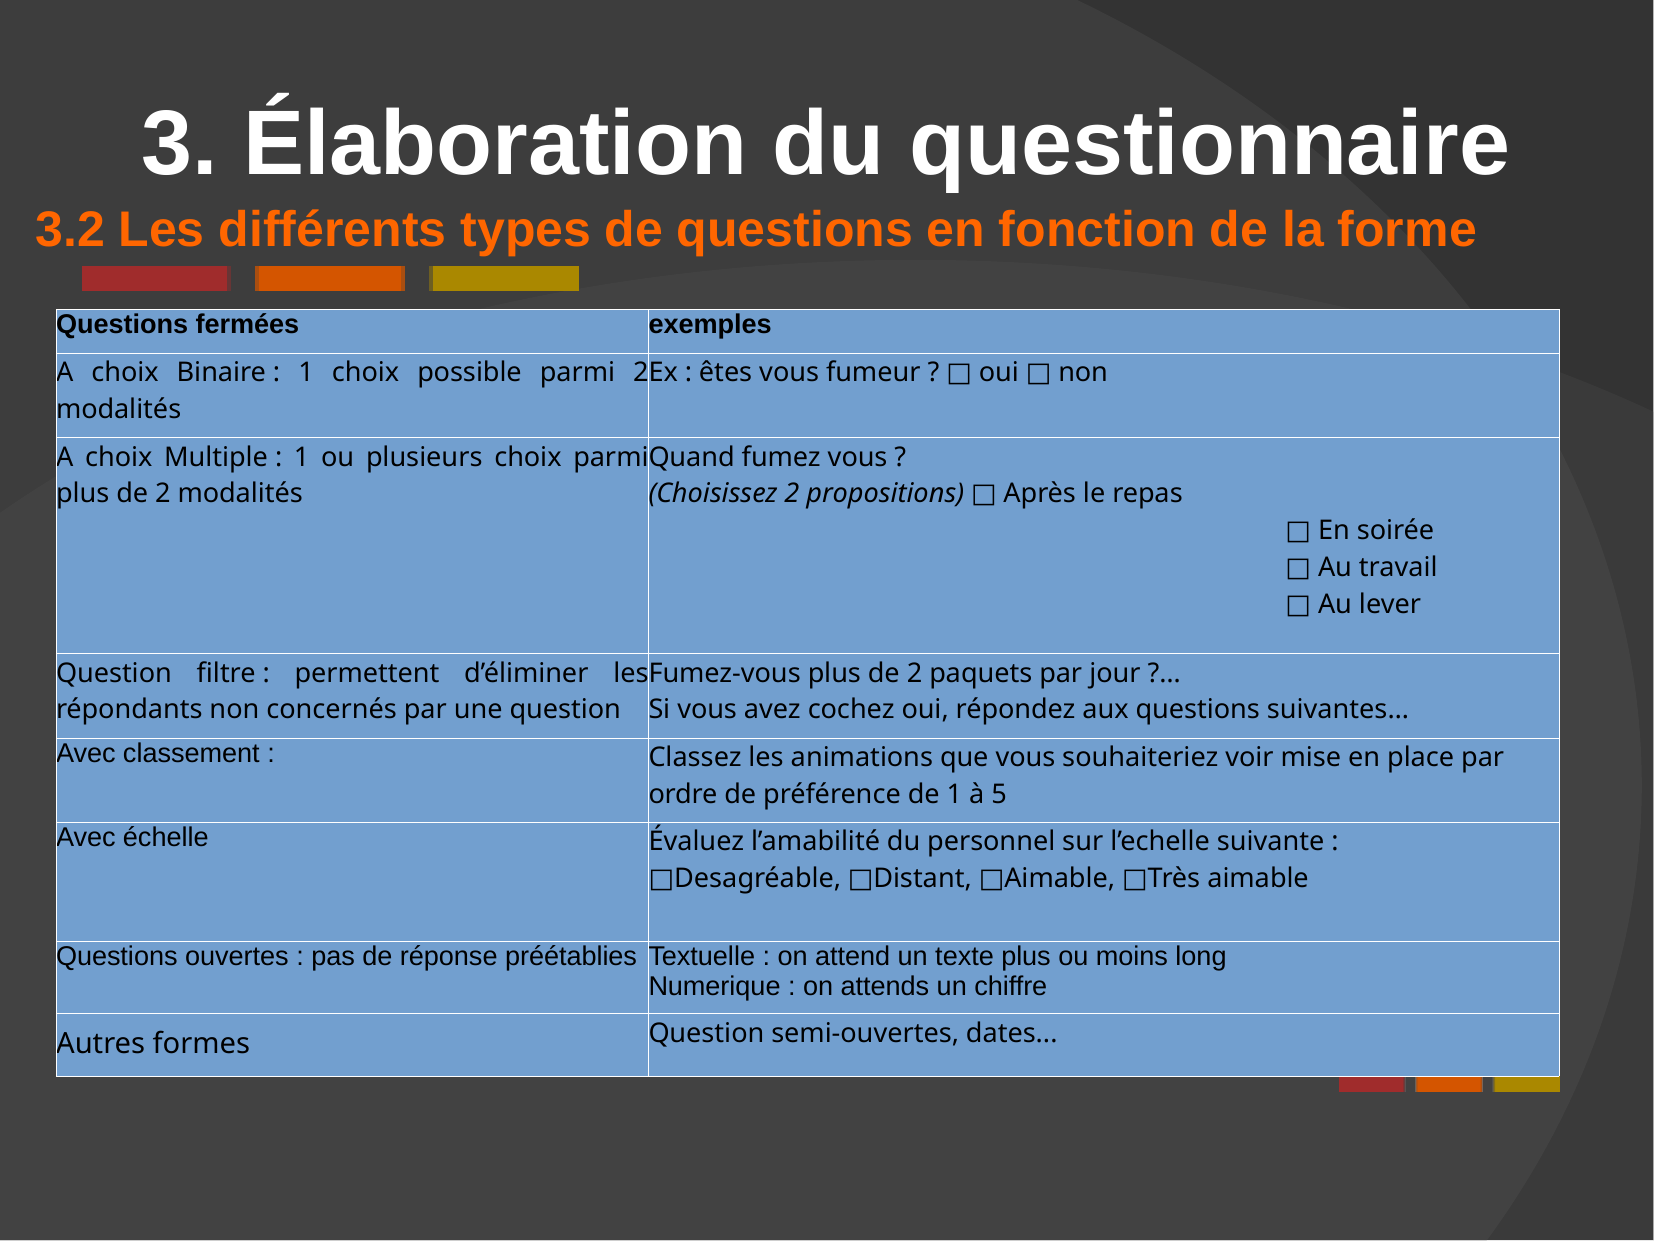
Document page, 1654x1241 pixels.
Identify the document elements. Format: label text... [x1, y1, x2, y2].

table_cell Avec échelle [57, 823, 648, 941]
table_cell Quand fumez vous ? (Choisissez 2 propositions) □ Après le repas □ En soirée □ Au travail □ Au lever [649, 438, 1559, 653]
list 3.2 Les différents types de questions en fonction de la forme [0, 200, 1512, 920]
table_cell Classez les animations que vous souhaiteriez voir mise en place par ordre de préférence de 1 à 5 [649, 739, 1559, 822]
table_cell A choix Multiple : 1 ou plusieurs choix parmi plus de 2 modalités [57, 438, 648, 653]
table_cell Question filtre : permettent d’éliminer les répondants non concernés par une question [57, 654, 648, 738]
table_cell Fumez-vous plus de 2 paquets par jour ?… Si vous avez cochez oui, répondez aux questions suivantes… [649, 654, 1559, 738]
table_header Questions fermées [57, 310, 648, 353]
picture [1339, 1076, 1560, 1092]
table_header exemples [649, 310, 1559, 353]
table_cell Autres formes [57, 1014, 648, 1076]
table_cell Avec classement : [57, 739, 648, 822]
table_cell Ex : êtes vous fumeur ? □ oui □ non [649, 354, 1559, 437]
table_cell Questions ouvertes : pas de réponse préétablies [57, 942, 648, 1013]
table_cell Textuelle : on attend un texte plus ou moins long Numerique : on attends un chiffre [649, 942, 1559, 1013]
table_cell A choix Binaire : 1 choix possible parmi 2 modalités [57, 354, 648, 437]
title 3. Élaboration du questionnaire [82, 49, 1571, 237]
table_cell Question semi-ouvertes, dates... [649, 1014, 1559, 1076]
table_cell Évaluez l’amabilité du personnel sur l’echelle suivante : □Desagréable, □Distant, □Aimable, □Très aimable [649, 823, 1559, 941]
